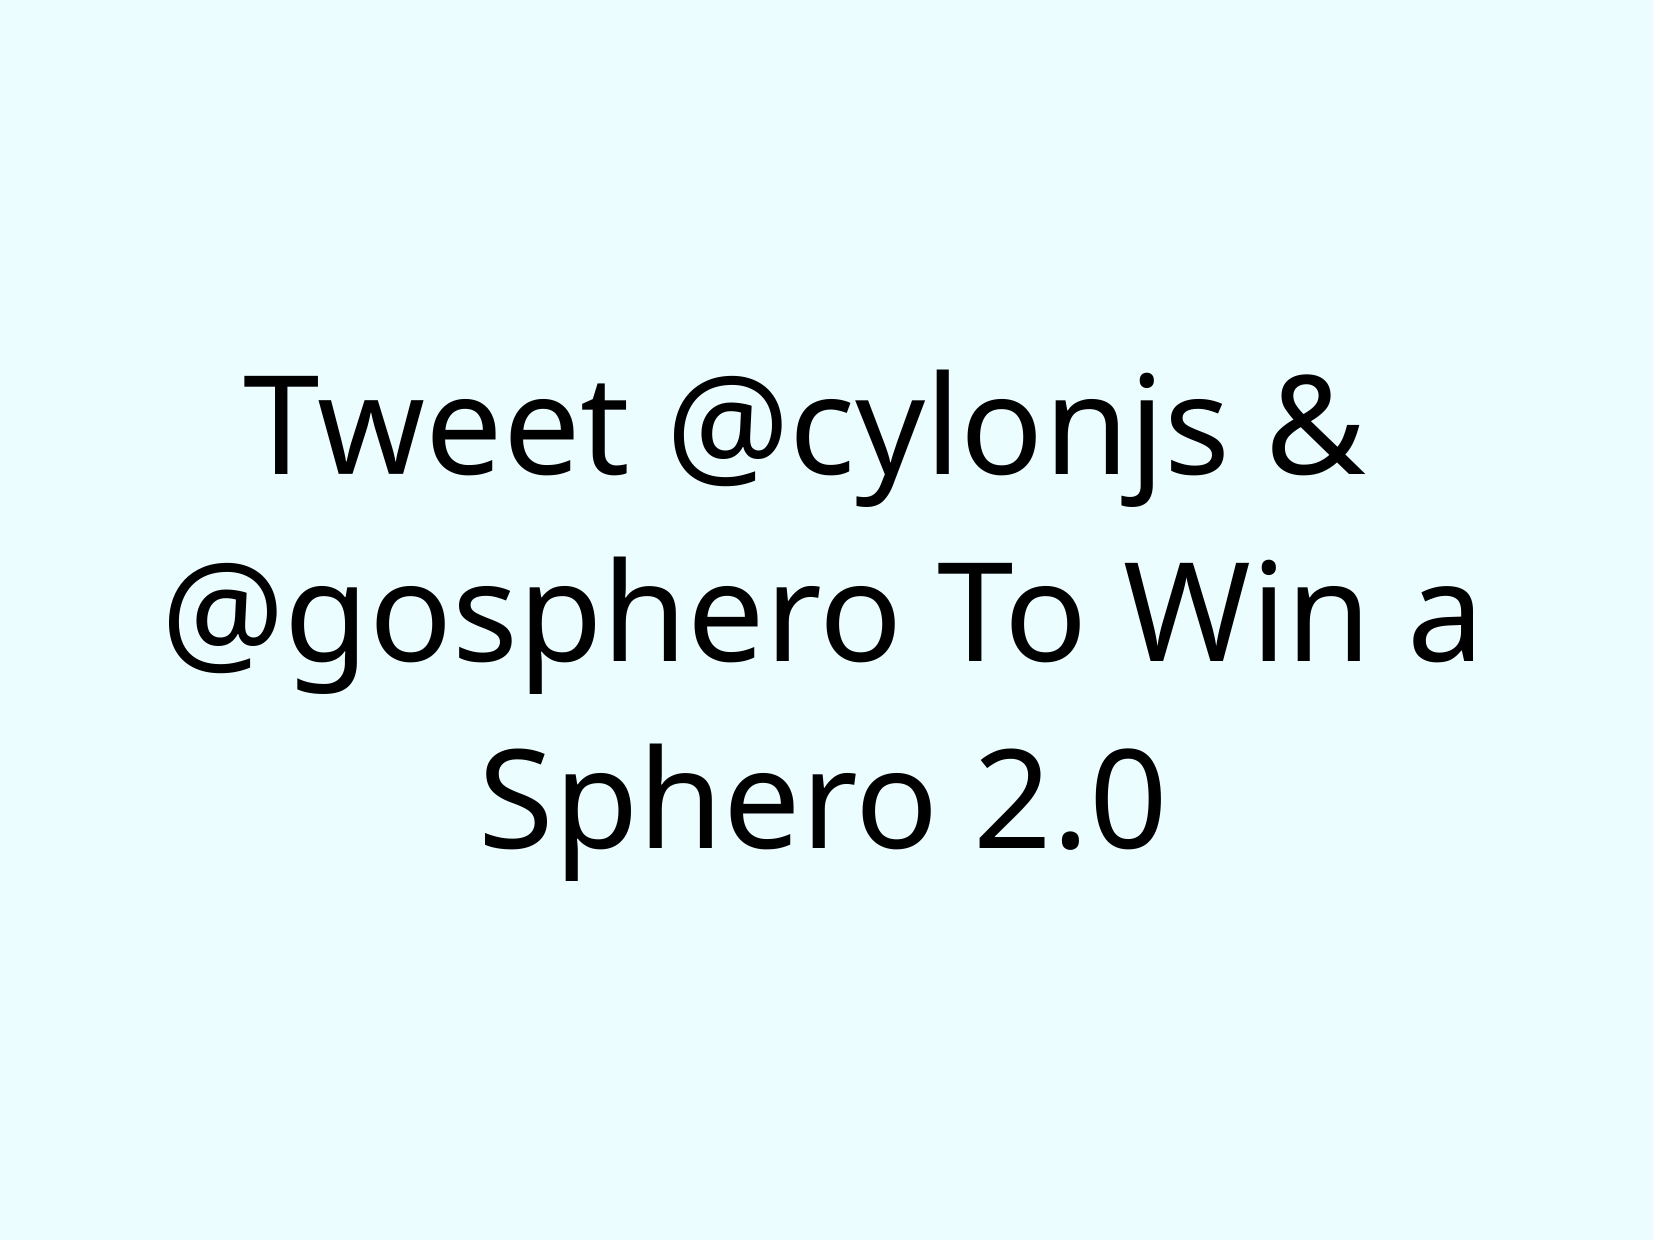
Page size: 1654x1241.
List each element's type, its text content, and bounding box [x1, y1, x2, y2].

text_box Tweet @cylonjs & @gosphero To Win a Sphero 2.0 [79, 0, 1568, 1229]
